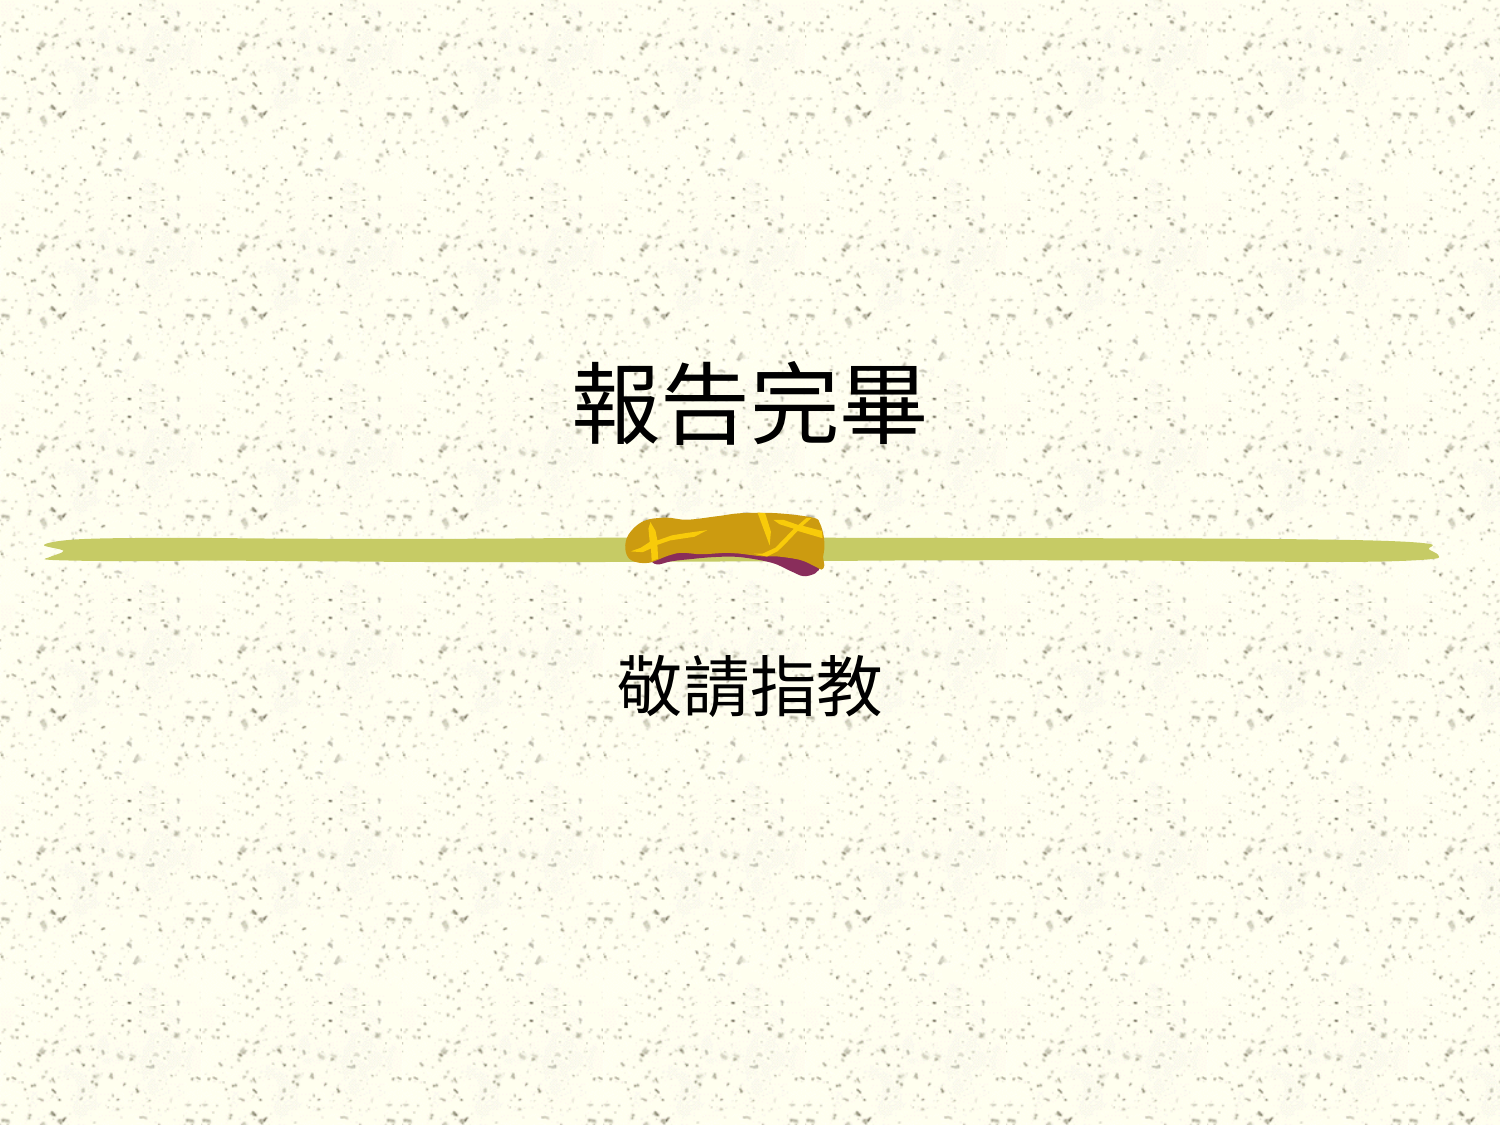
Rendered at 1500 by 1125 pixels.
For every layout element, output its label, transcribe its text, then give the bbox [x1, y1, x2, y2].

subtitle 敬請指教 [225, 637, 1276, 733]
title 報告完畢 [112, 339, 1388, 463]
